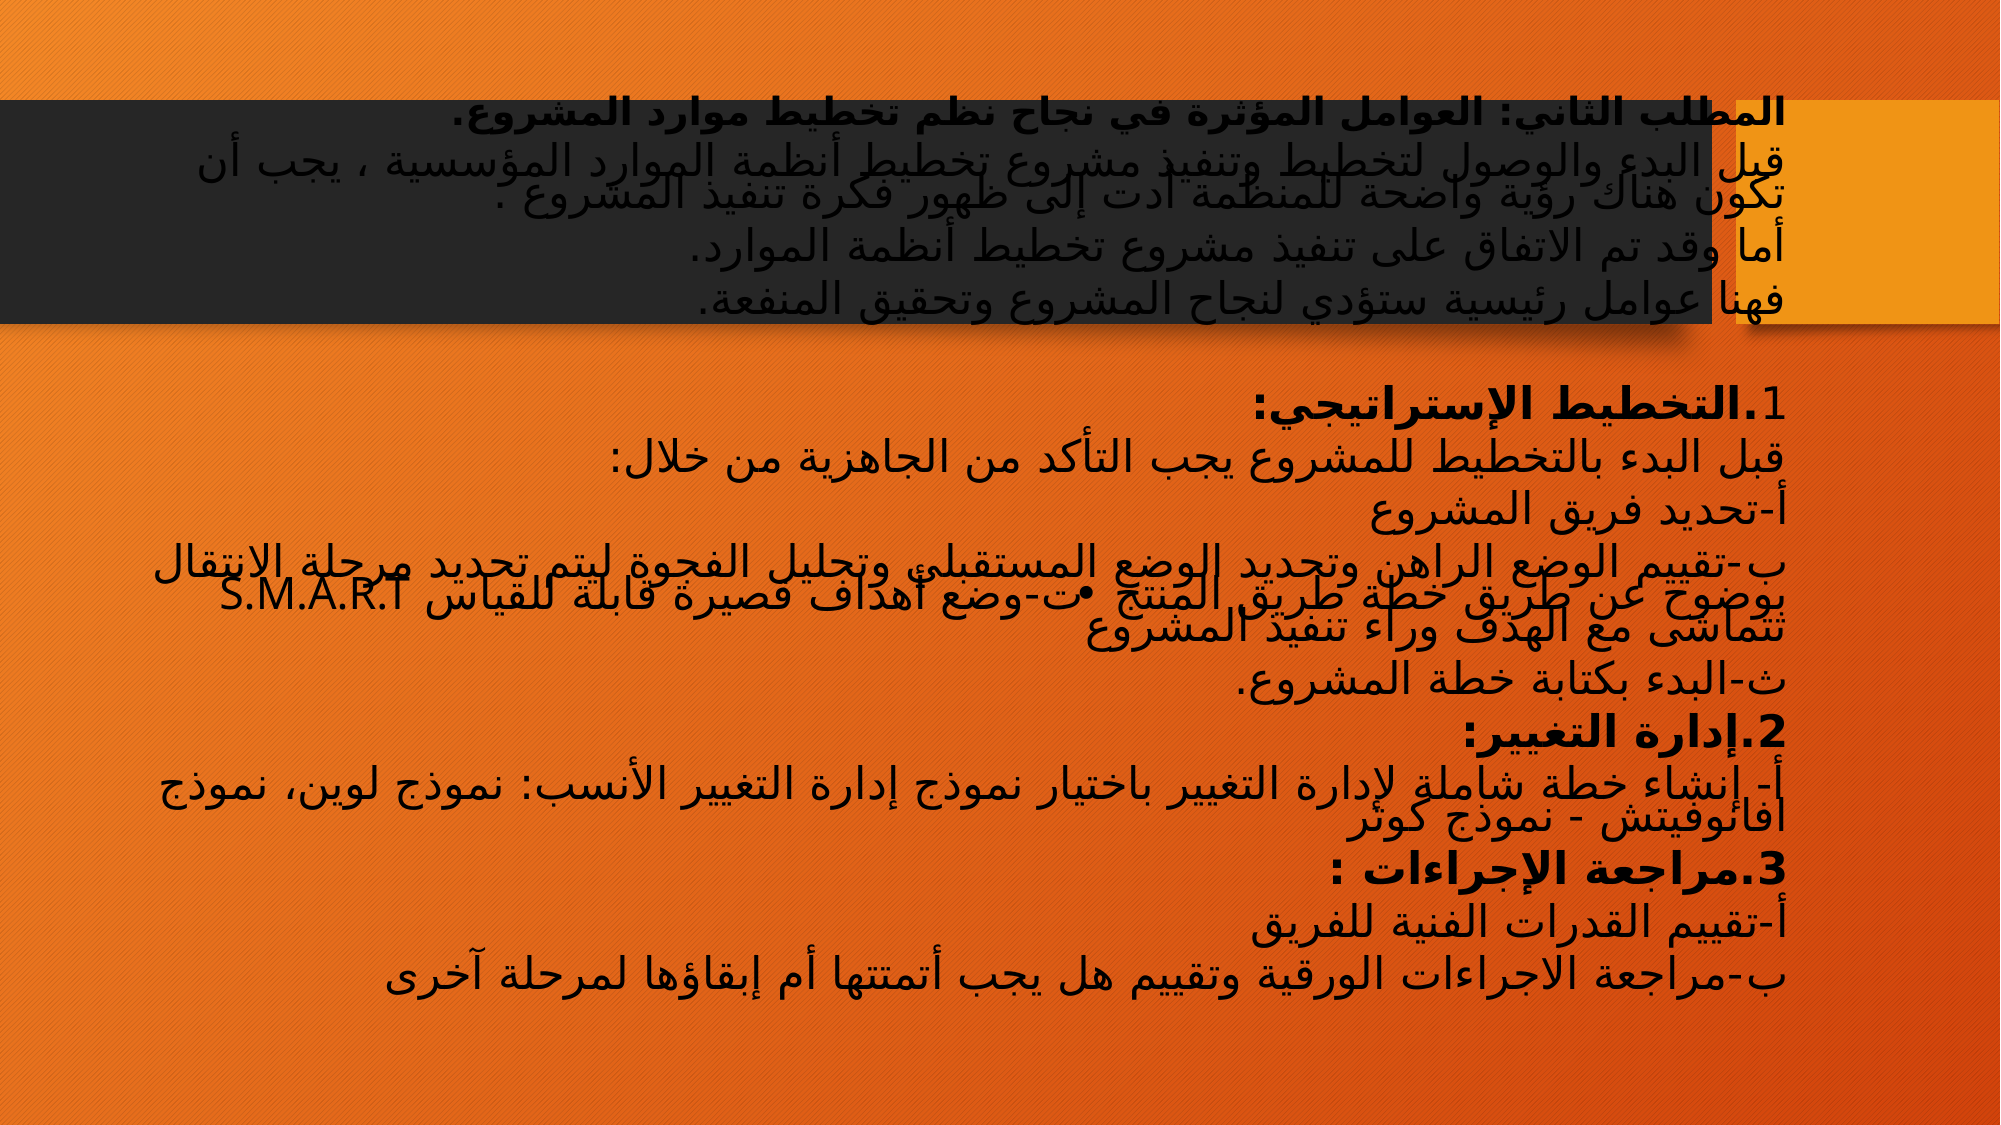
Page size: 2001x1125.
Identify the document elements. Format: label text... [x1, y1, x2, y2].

list المطلب الثاني: العوامل المؤثرة في نجاح نظم تخطيط موارد المشروع. قبل البدء والوصول لتخطيط وتنفيذ مشروع تخطيط أنظمة الموارد المؤسسية ، يجب أن تكون هناك رؤية واضحة للمنظمة أدت إلى ظهور فكرة تنفيذ المشروع . أما وقد تم الاتفاق على تنفيذ مشروع تخطيط أنظمة الموارد. فهنا عوامل رئيسية ستؤدي لنجاح المشروع وتحقيق المنفعة. 1.التخطيط الإستراتيجي: قبل البدء بالتخطيط للمشروع يجب التأكد من الجاهزية من خلال: أ‌-تحديد فريق المشروع ب‌-تقييم الوضع الراهن وتحديد الوضع المستقبلي وتحليل الفجوة ليتم تحديد مرحلة الانتقال بوضوح عن طريق خطة طريق المنتج •ت‌-وضع أهداف قصيرة قابلة للقياس S.M.A.R.T تتماشى مع الهدف وراء تنفيذ المشروع ث‌-البدء بكتابة خطة المشروع. 2.إدارة التغيير: أ- إنشاء خطة شاملة لإدارة التغيير باختيار نموذج إدارة التغيير الأنسب: نموذج لوين، نموذج افانوفيتش - نموذج كوتر 3.مراجعة الإجراءات : أ‌-تقييم القدرات الفنية للفريق ب‌-مراجعة الاجراءات الورقية وتقييم هل يجب أتمتتها أم إبقاؤها لمرحلة آخرى [137, 95, 1863, 1014]
